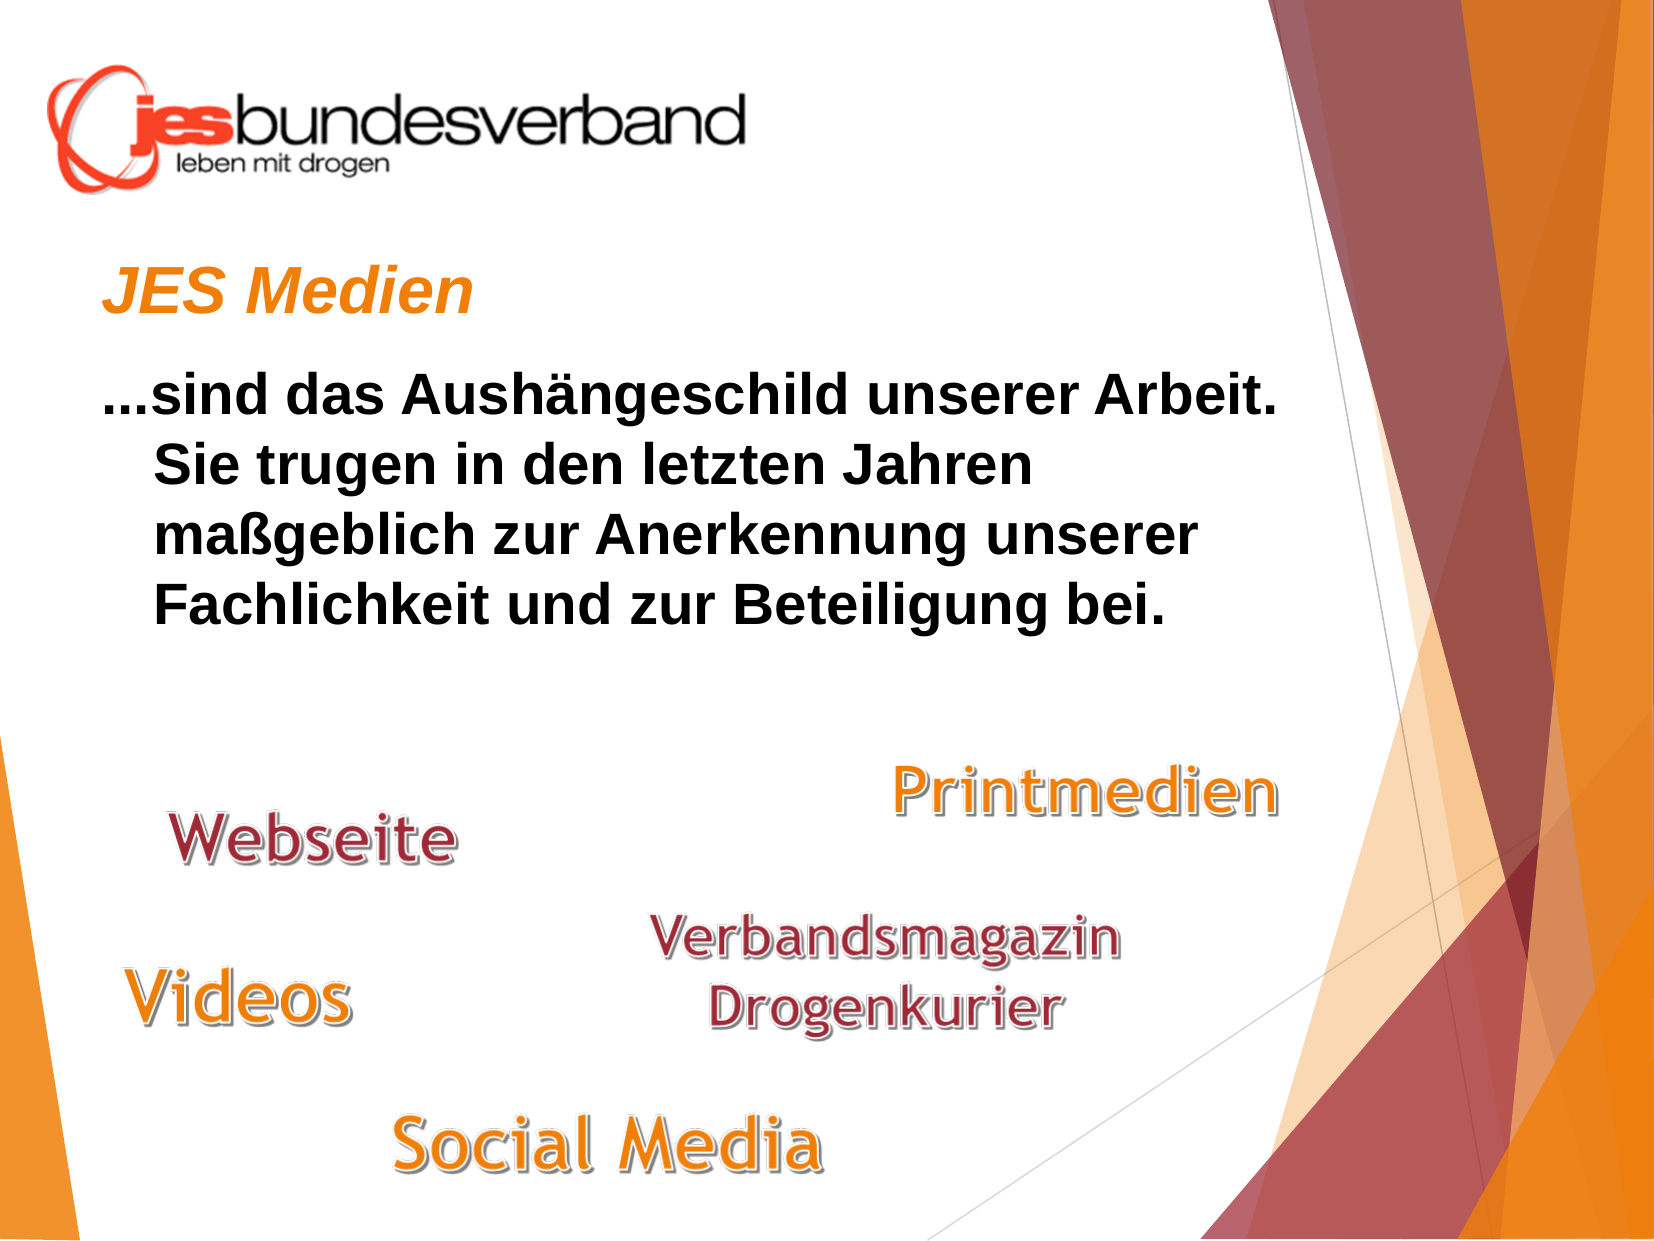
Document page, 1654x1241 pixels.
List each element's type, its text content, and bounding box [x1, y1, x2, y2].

picture [47, 64, 747, 195]
picture [152, 788, 472, 885]
text_box JES Medien ...sind das Aushängeschild unserer Arbeit. Sie trugen in den letzten Jahren maßgeblich zur Anerkennung unserer Fachlichkeit und zur Beteiligung bei. [82, 241, 1359, 857]
picture [106, 941, 368, 1048]
picture [875, 740, 1295, 836]
picture [566, 891, 1204, 1048]
picture [373, 1089, 840, 1196]
